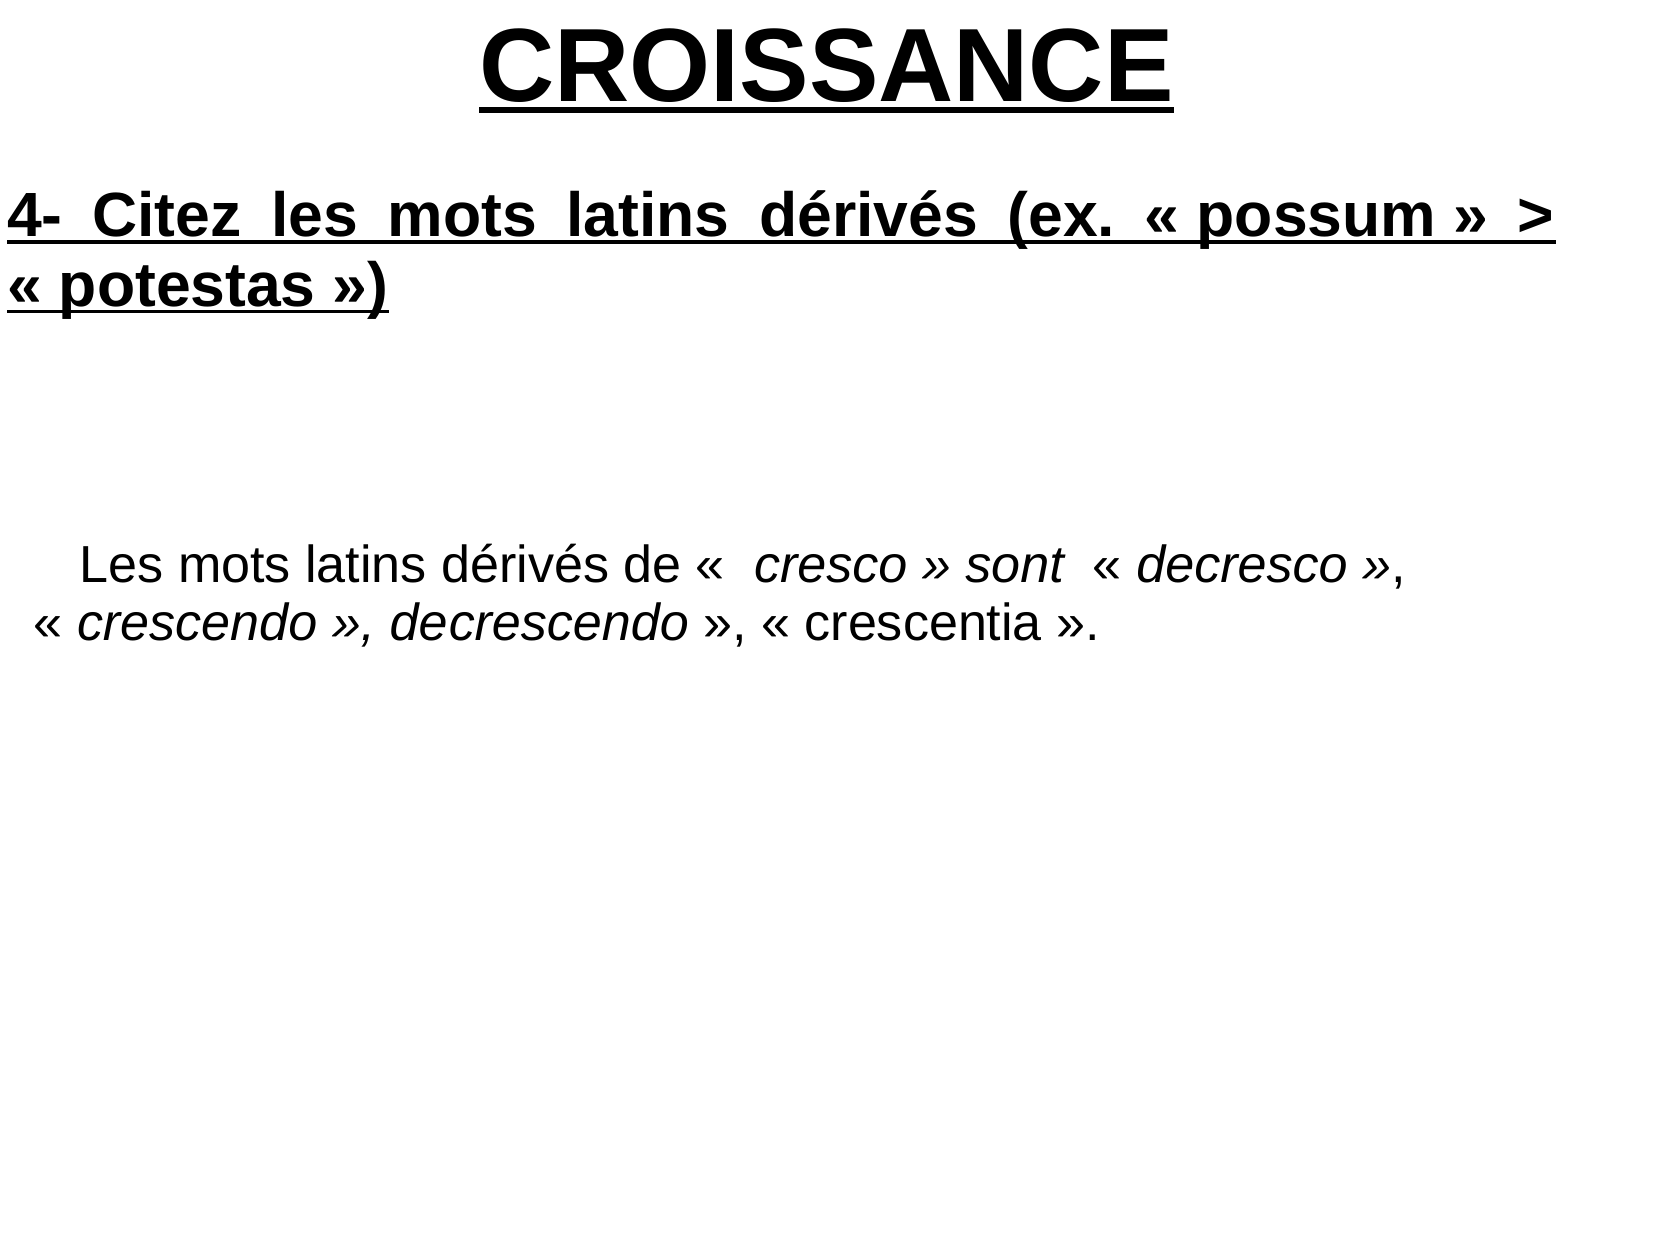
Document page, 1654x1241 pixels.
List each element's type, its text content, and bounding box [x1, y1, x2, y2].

text_box CROISSANCE [0, 0, 1654, 243]
text_box 4- Citez les mots latins dérivés (ex. « possum » > « potestas ») Les mots latins dérivés de « cresco » sont « decresco », « crescendo », de crescendo », « crescentia ». [0, 172, 1571, 717]
